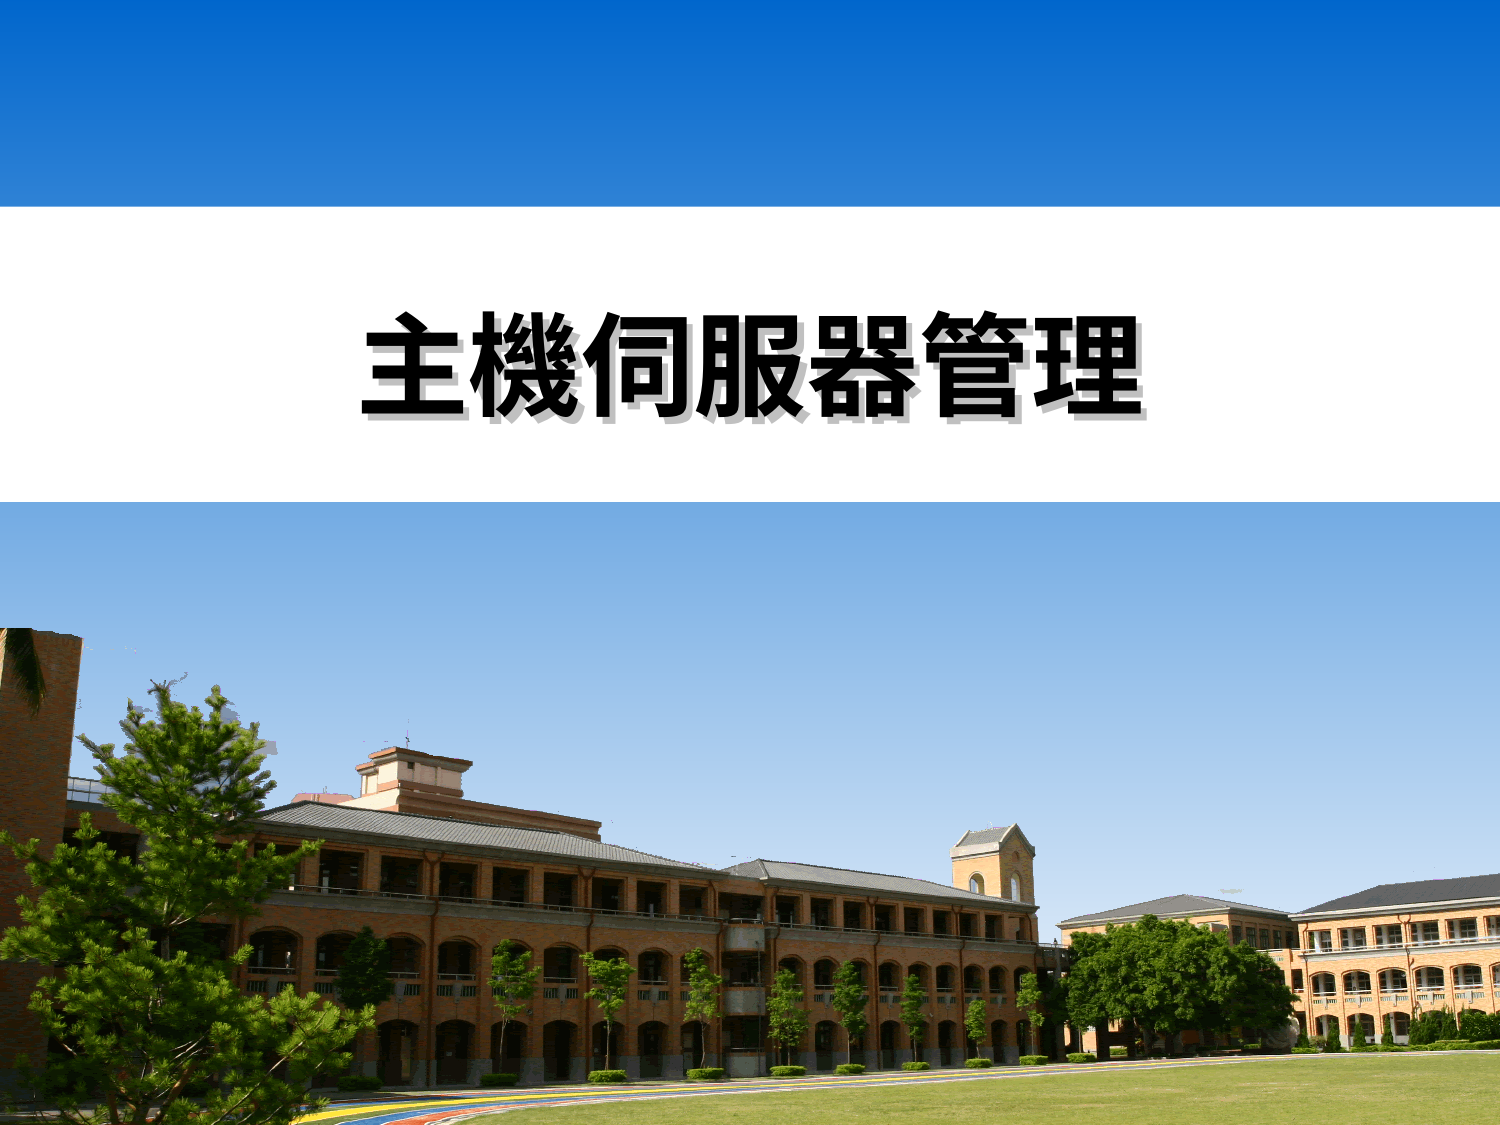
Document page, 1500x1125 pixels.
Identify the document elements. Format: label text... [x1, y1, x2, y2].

picture [0, 502, 1500, 1125]
title 主機伺服器管理 [112, 199, 1388, 518]
